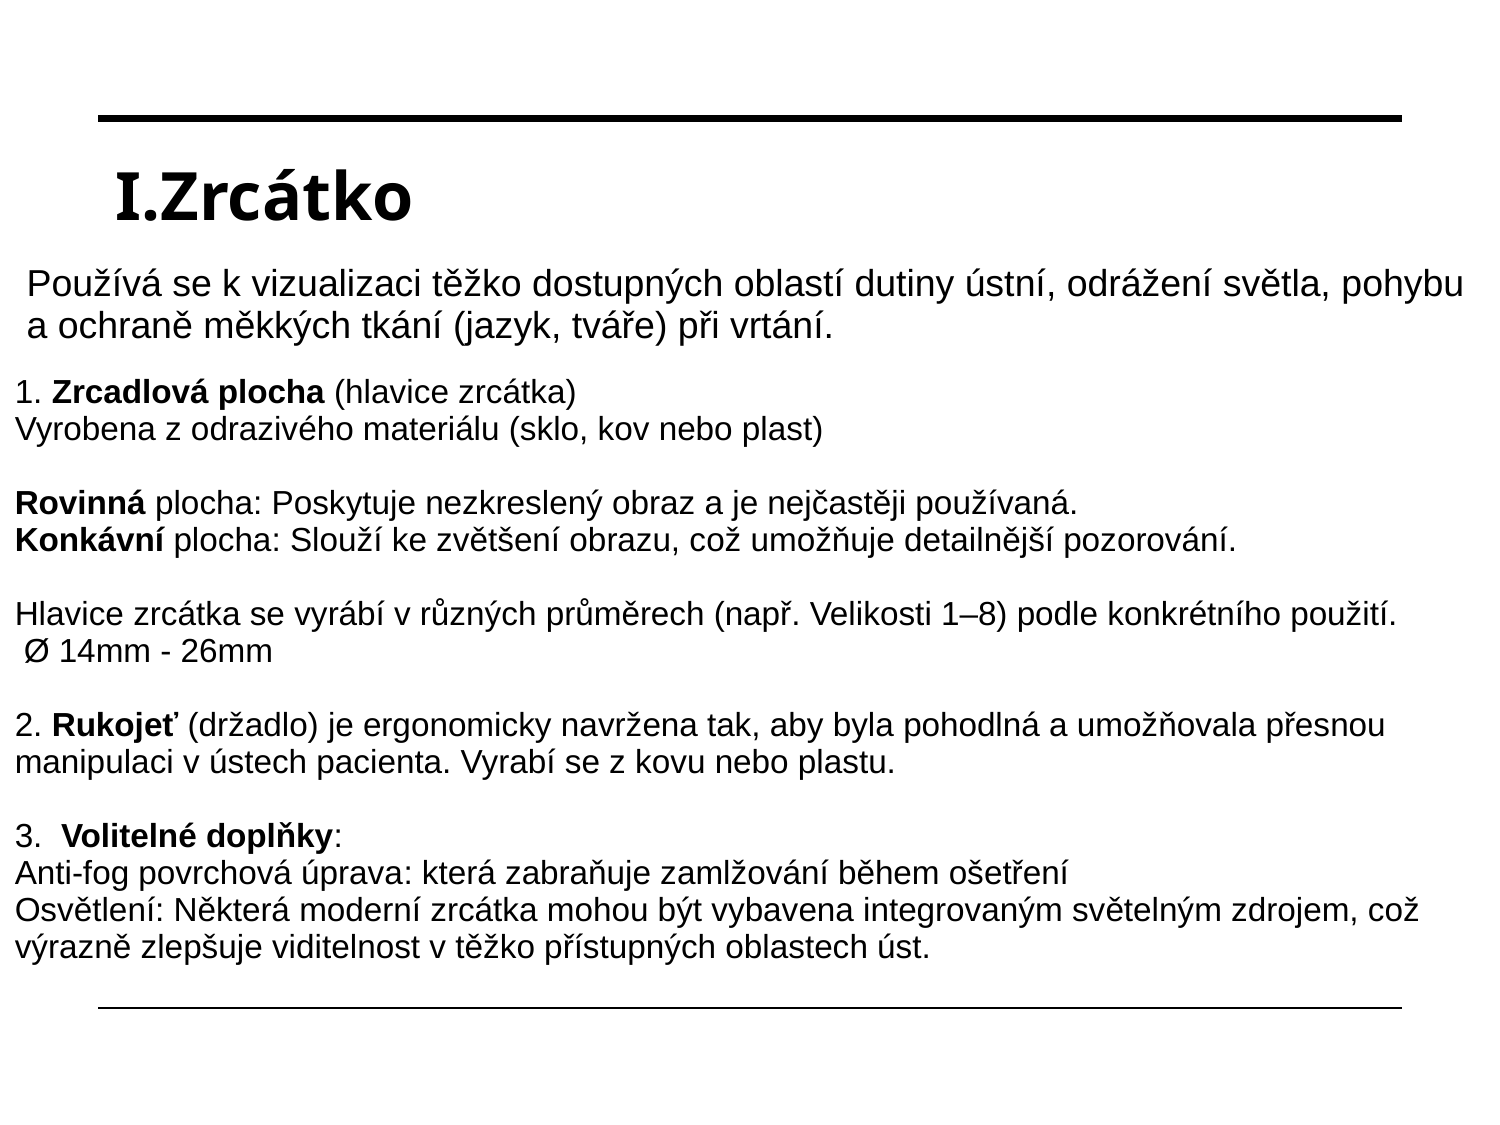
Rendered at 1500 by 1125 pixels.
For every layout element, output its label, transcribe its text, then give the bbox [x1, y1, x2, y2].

text_box Používá se k vizualizaci těžko dostupných oblastí dutiny ústní, odrážení světla, pohybu a ochraně měkkých tkání (jazyk, tváře) při vrtání. [11, 255, 1494, 283]
text_box [0, 283, 1500, 1052]
text_box 1. Zrcadlová plocha (hlavice zrcátka) Vyrobena z odrazivého materiálu (sklo, kov nebo plast) Rovinná plocha: Poskytuje nezkreslený obraz a je nejčastěji používaná. Konkávní plocha: Slouží ke zvětšení obrazu, což umožňuje detailnější pozorování. Hlavice zrcátka se vyrábí v různých průměrech (např. Velikosti 1–8) podle konkrétního použití. Ø 14mm - 26mm 2. Rukojeť (držadlo) je ergonomicky navržena tak, aby byla pohodlná a umožňovala přesnou manipulaci v ústech pacienta. Vyrabí se z kovu nebo plastu. 3. Volitelné doplňky: Anti-fog povrchová úprava: která zabraňuje zamlžování během ošetření Osvětlení: Některá moderní zrcátka mohou být vybavena integrovaným světelným zdrojem, což výrazně zlepšuje viditelnost v těžko přístupných oblastech úst. [0, 366, 1490, 1024]
text_box I.Zrcátko [100, 141, 473, 255]
